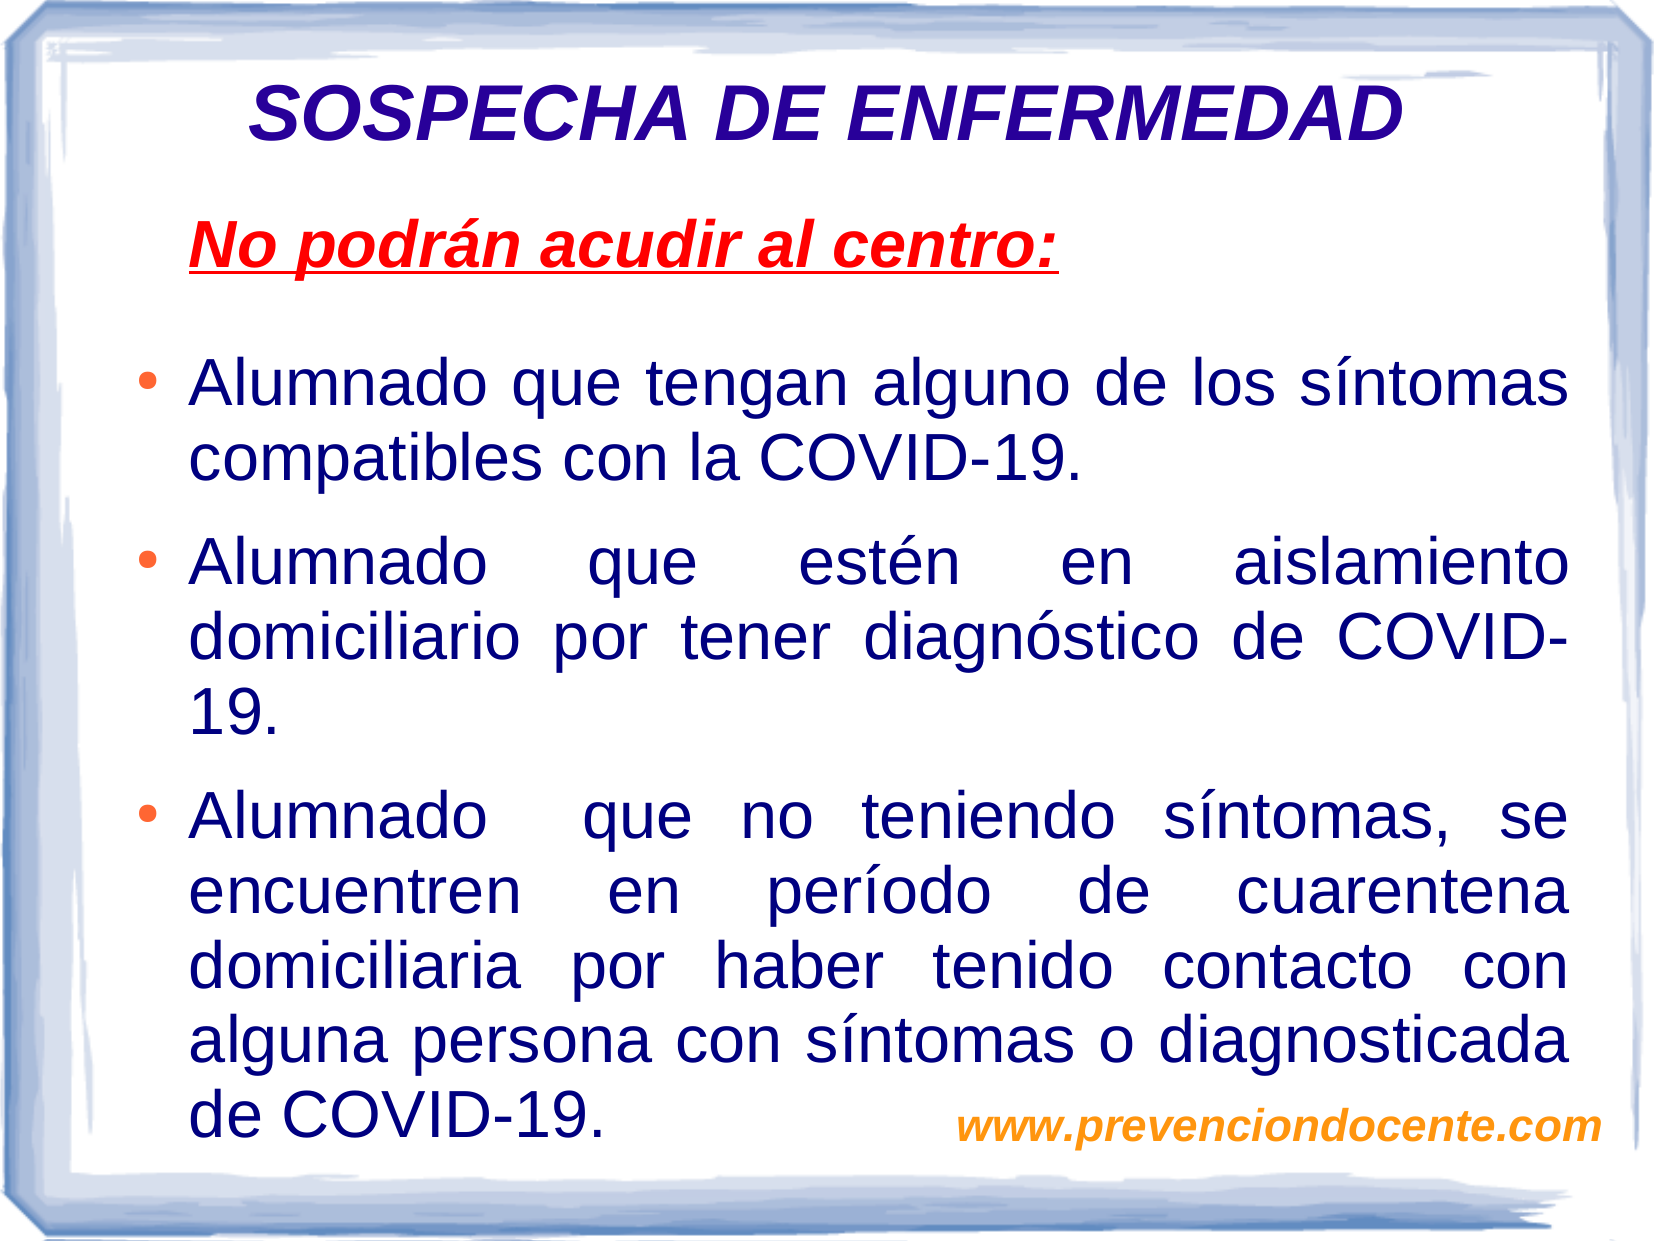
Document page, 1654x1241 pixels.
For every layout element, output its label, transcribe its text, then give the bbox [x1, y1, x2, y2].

picture [0, 0, 1654, 1241]
text_box www.prevenciondocente.com [885, 1099, 1604, 1152]
title SOSPECHA DE ENFERMEDAD [82, 49, 1571, 178]
list No podrán acudir al centro: Alumnado que tengan alguno de los síntomas compatibles con la COVID-19. Alumnado que estén en aislamiento domiciliario por tener diagnóstico de COVID-19. Alumnado que no teniendo síntomas, se encuentren en período de cuarentena domiciliaria por haber tenido contacto con alguna persona con síntomas o diagnosticada de COVID-19. [118, 206, 1571, 1153]
